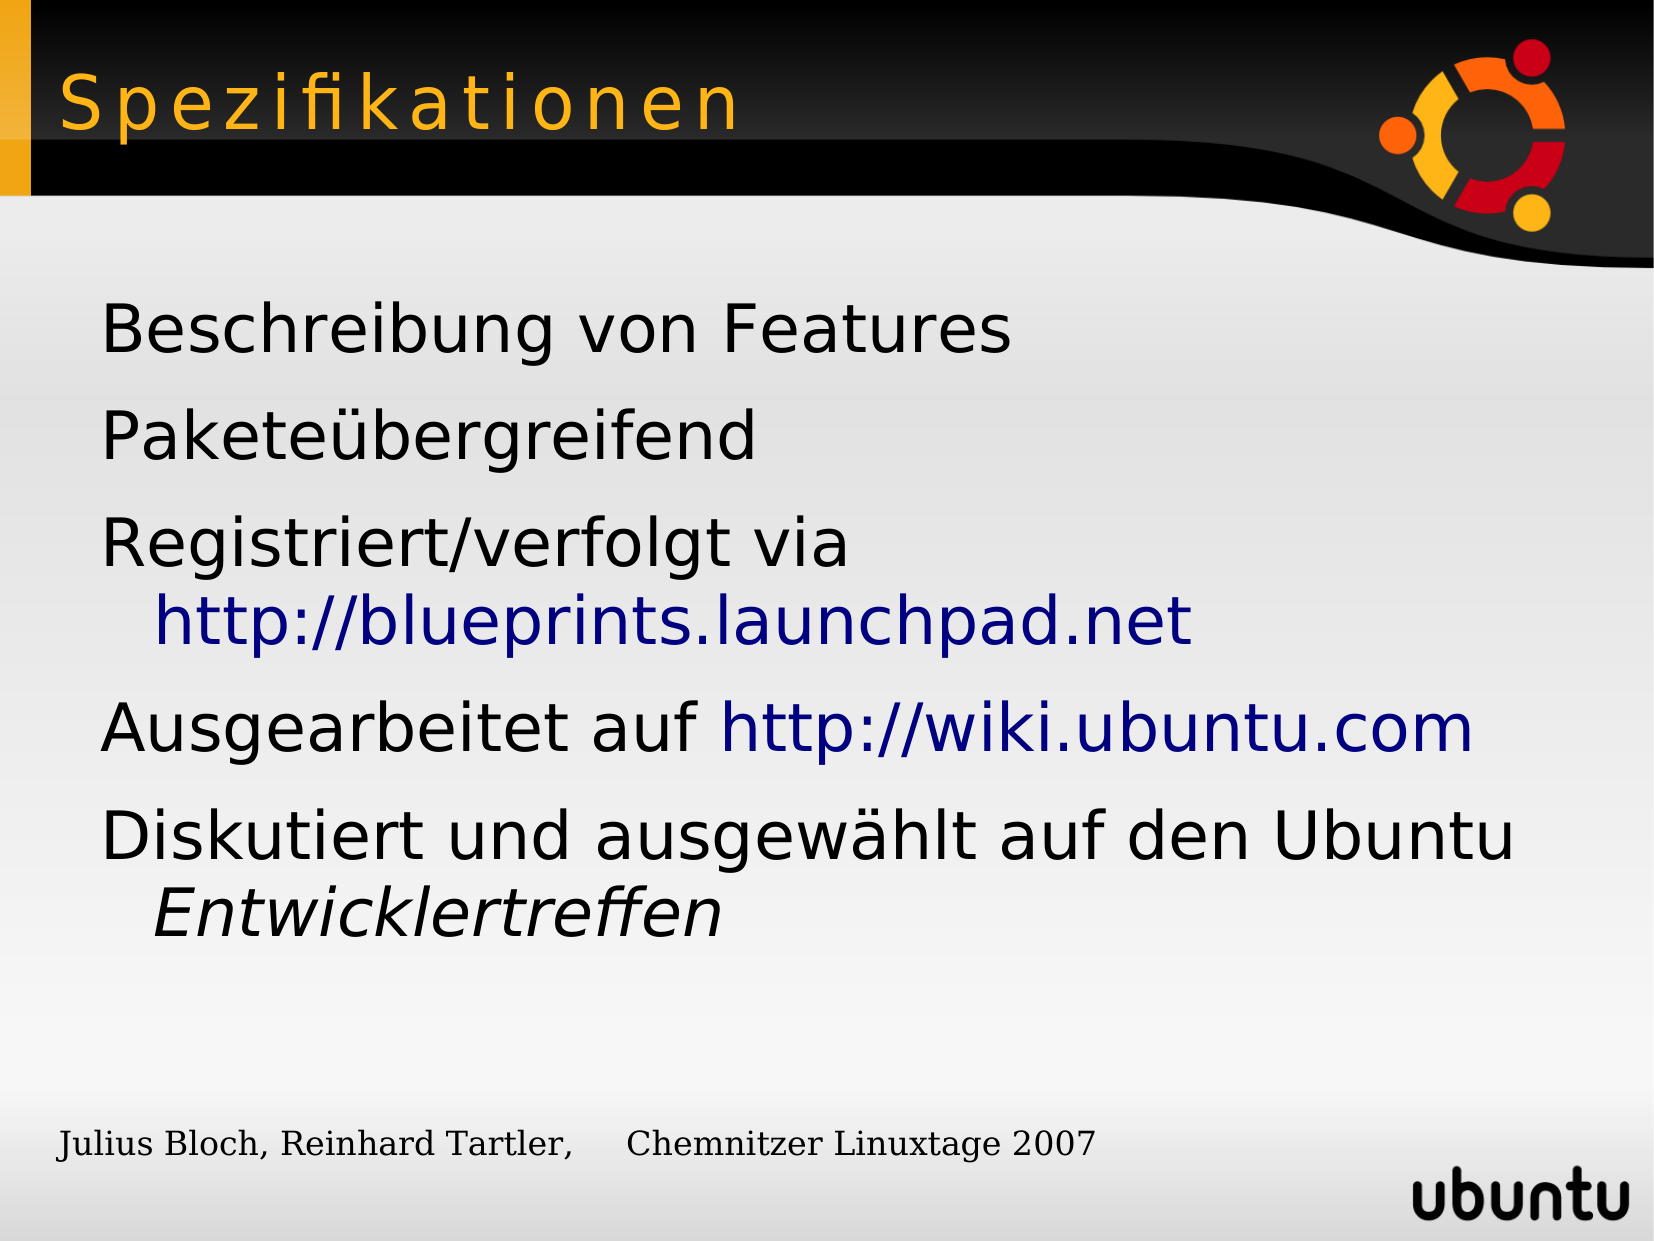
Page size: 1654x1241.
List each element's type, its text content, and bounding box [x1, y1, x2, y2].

title Spezifikationen [59, 29, 1270, 178]
picture [0, 0, 1654, 1241]
list Beschreibung von Features Paketeübergreifend Registriert/verfolgt via http://blueprints.launchpad.net Ausgearbeitet auf http://wiki.ubuntu.com Diskutiert und ausgewählt auf den Ubuntu Entwicklertreffen [82, 290, 1571, 1109]
